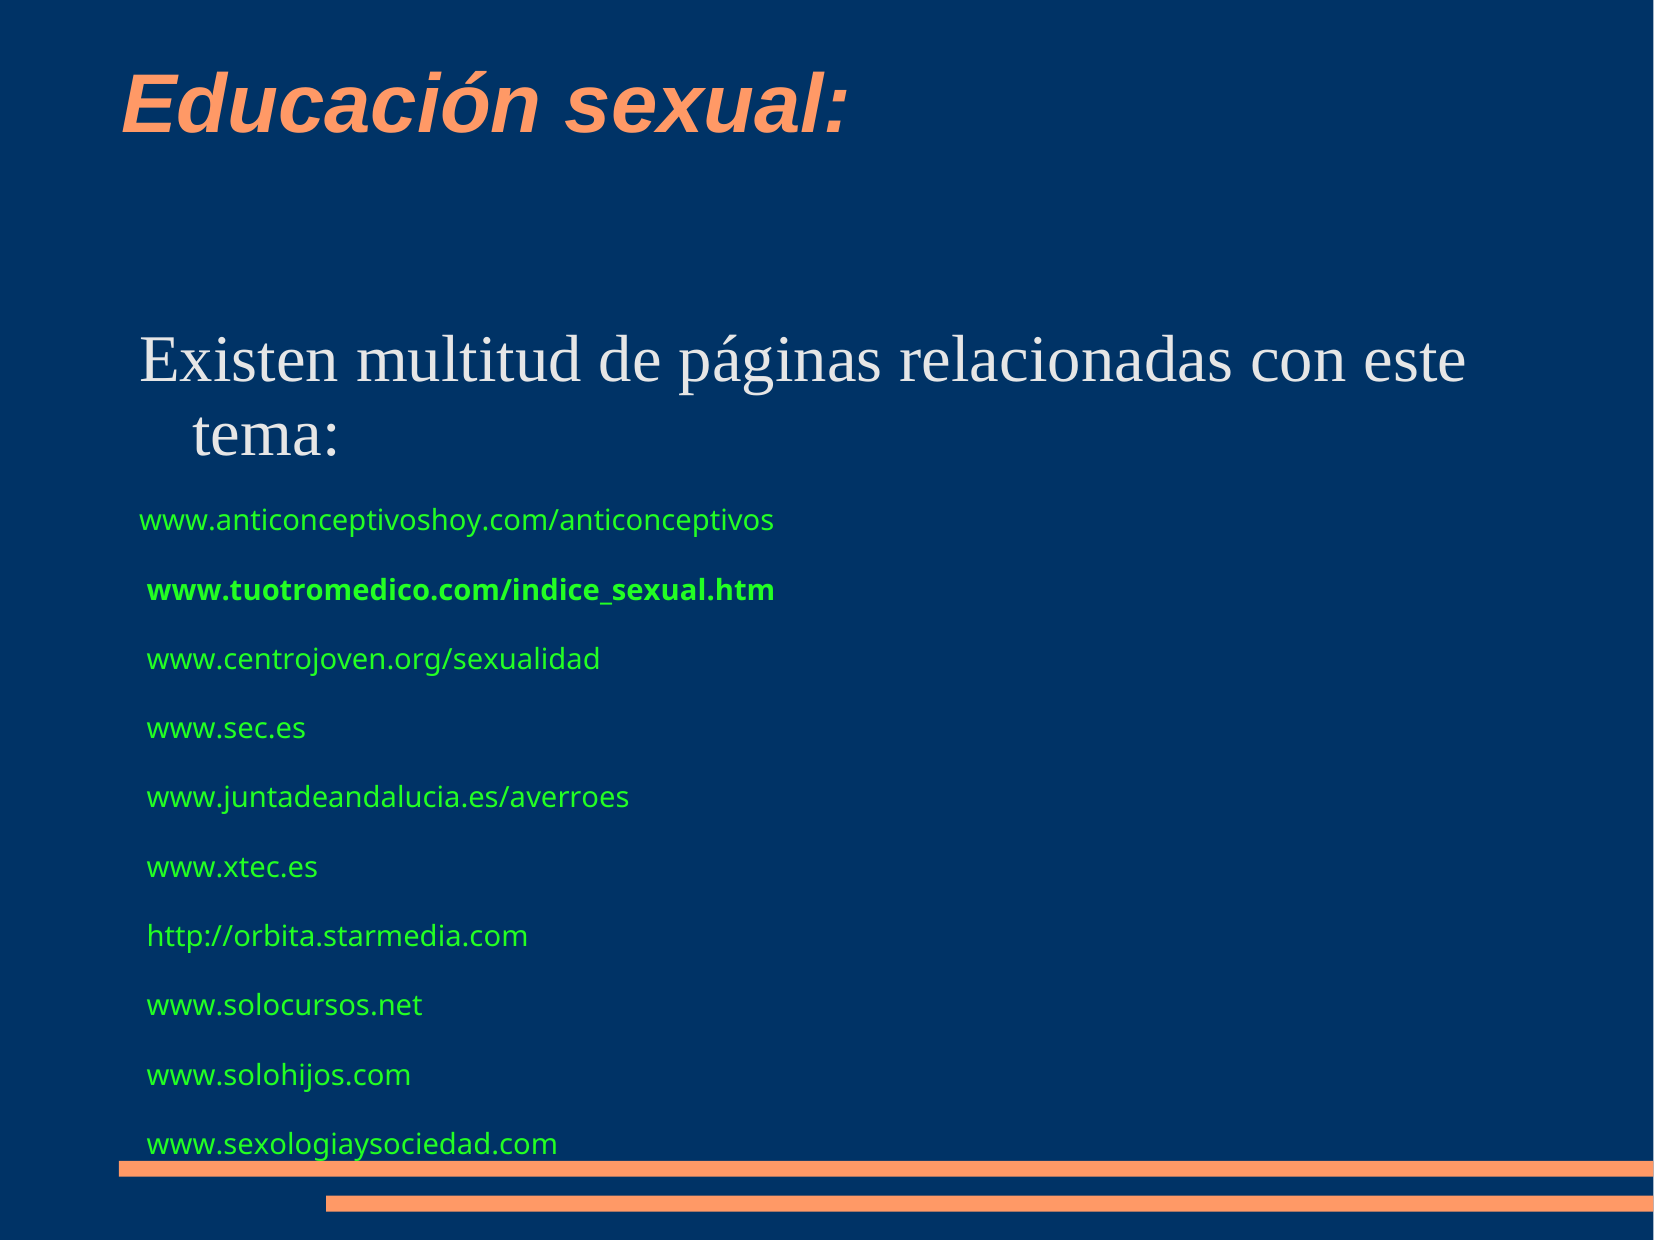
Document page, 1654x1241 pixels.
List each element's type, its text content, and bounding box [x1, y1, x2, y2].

list Existen multitud de páginas relacionadas con este tema: www.anticonceptivoshoy.com/anticonceptivos www.tuotromedico.com/indice_sexual.htm www.centrojoven.org/sexualidad www.sec.es www.juntadeandalucia.es/averroes www.xtec.es http://orbita.starmedia.com www.solocursos.net www.solohijos.com www.sexologiaysociedad.com [121, 322, 1561, 1122]
title Educación sexual: [121, 53, 1534, 246]
